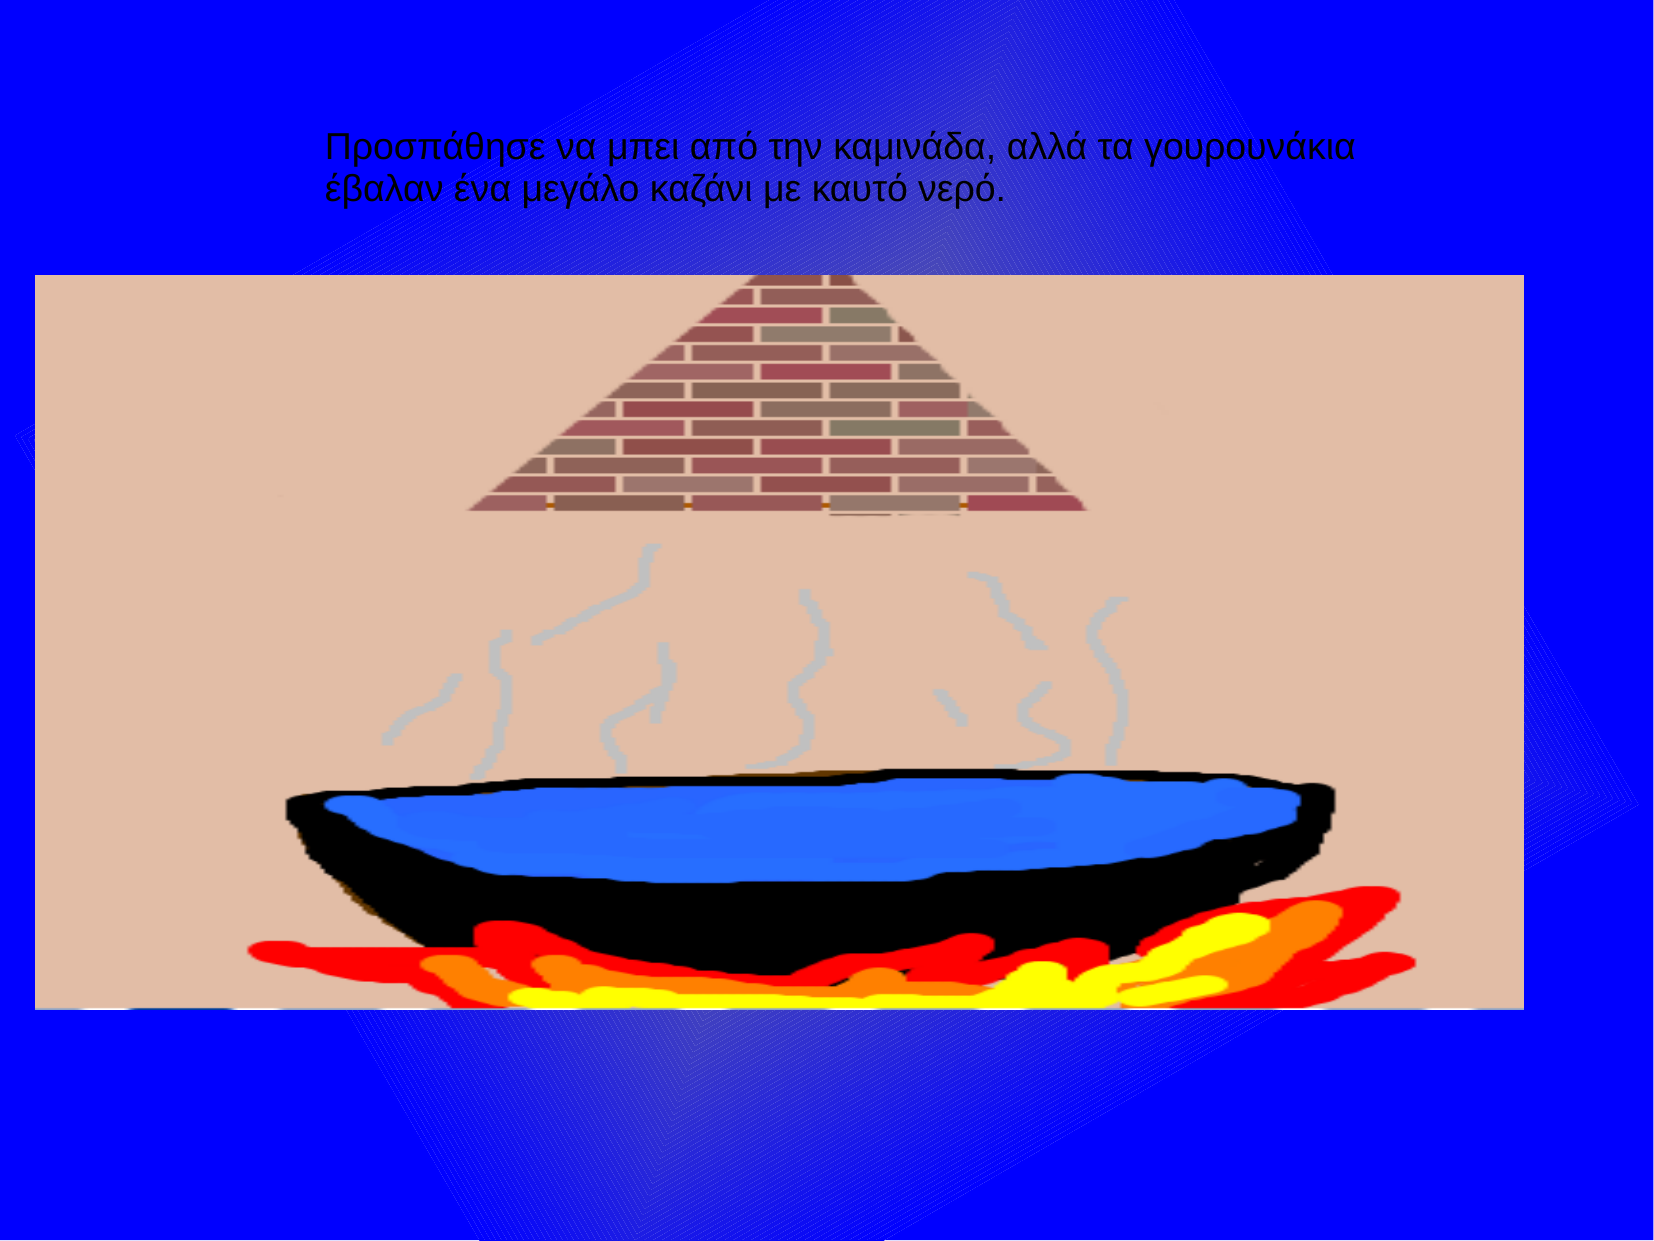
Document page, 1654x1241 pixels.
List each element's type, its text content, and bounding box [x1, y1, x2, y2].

text_box Προσπάθησε να μπει από την καμινάδα, αλλά τα γουρουνάκια έβαλαν ένα μεγάλο καζάνι με καυτό νερό. [310, 118, 1382, 218]
picture [35, 275, 1524, 1010]
title [82, 0, 1571, 307]
